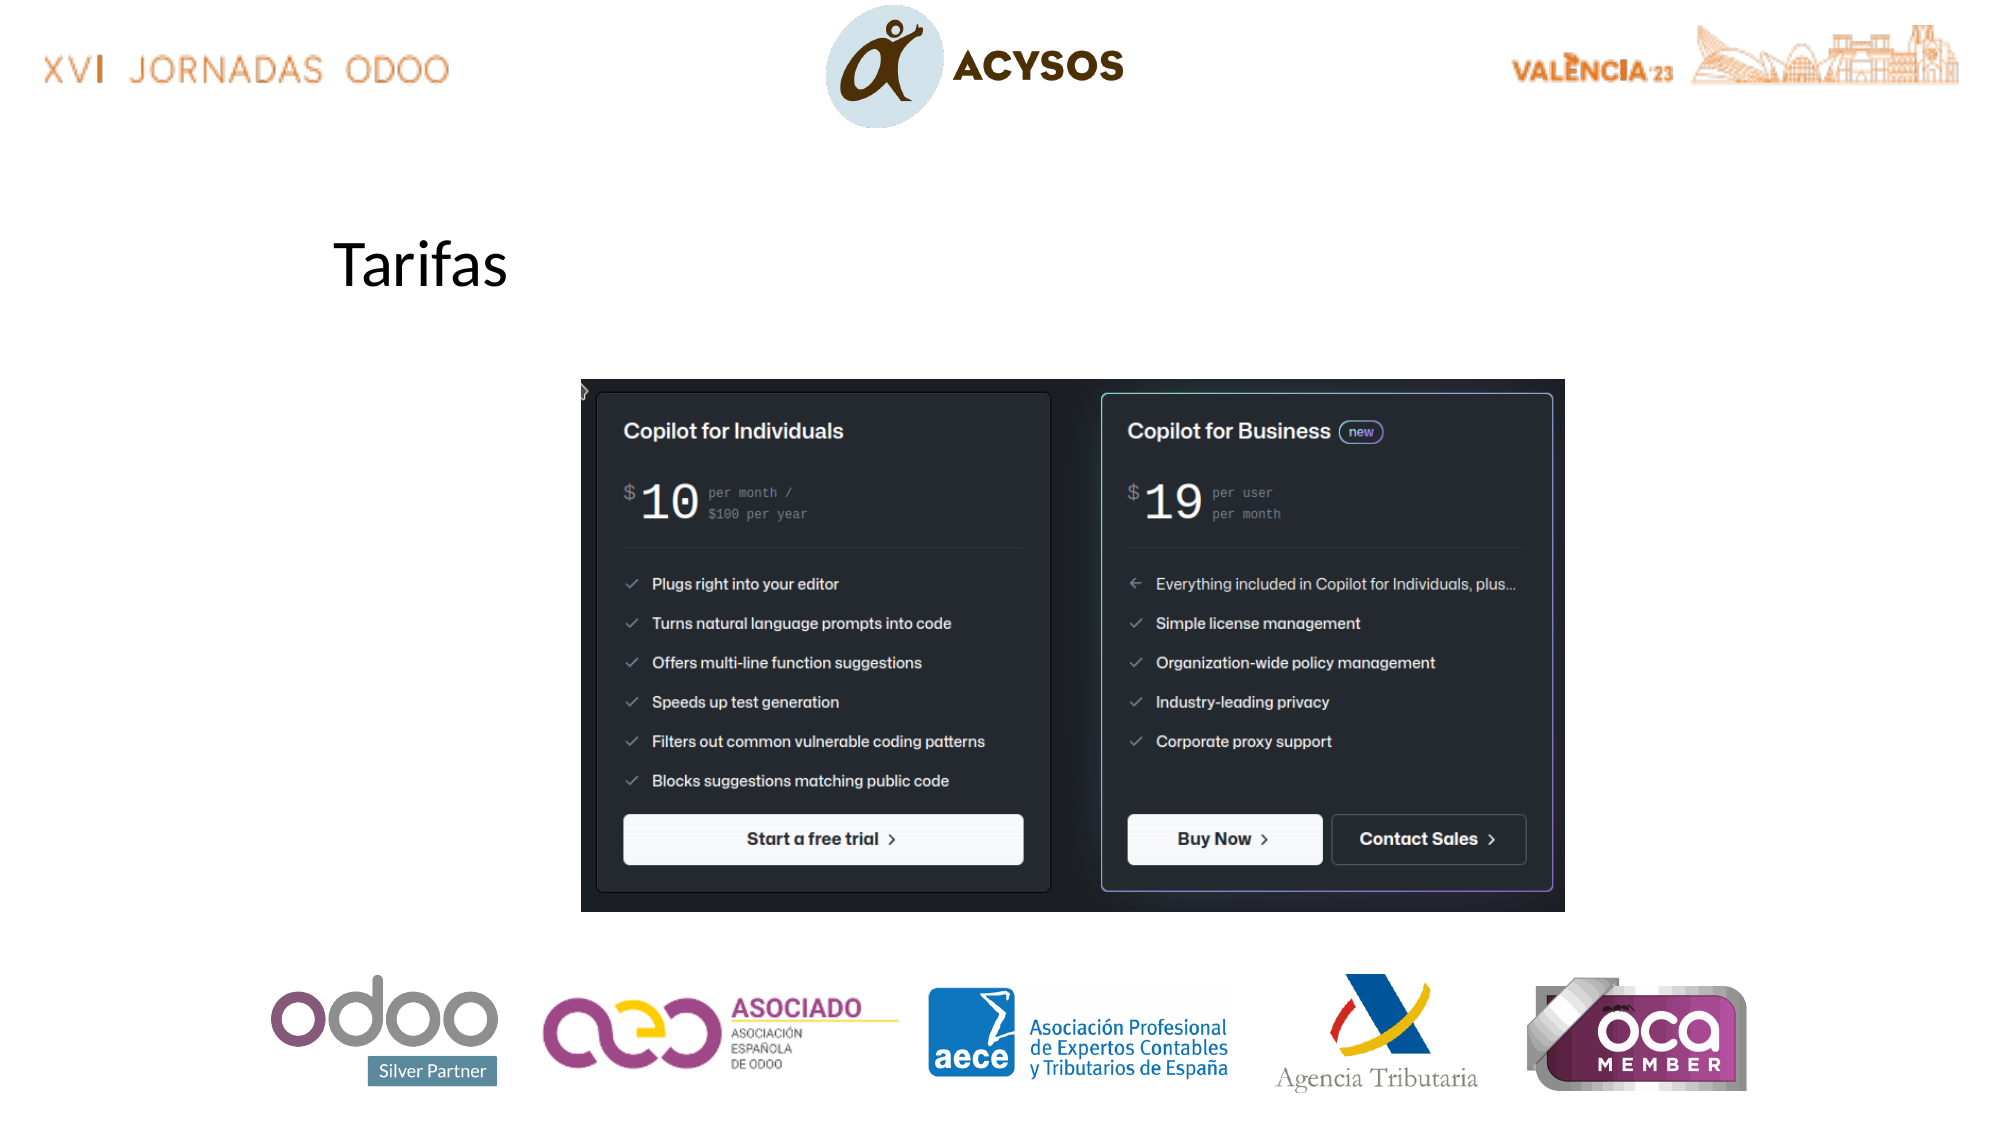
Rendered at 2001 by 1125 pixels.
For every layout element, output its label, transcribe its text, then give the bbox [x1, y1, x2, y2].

picture [1523, 974, 1749, 1093]
picture [581, 379, 1565, 912]
picture [265, 968, 502, 1091]
title Tarifas [333, 192, 1551, 348]
picture [1275, 974, 1478, 1093]
picture [826, 5, 1123, 128]
picture [915, 974, 1241, 1093]
picture [534, 974, 910, 1093]
